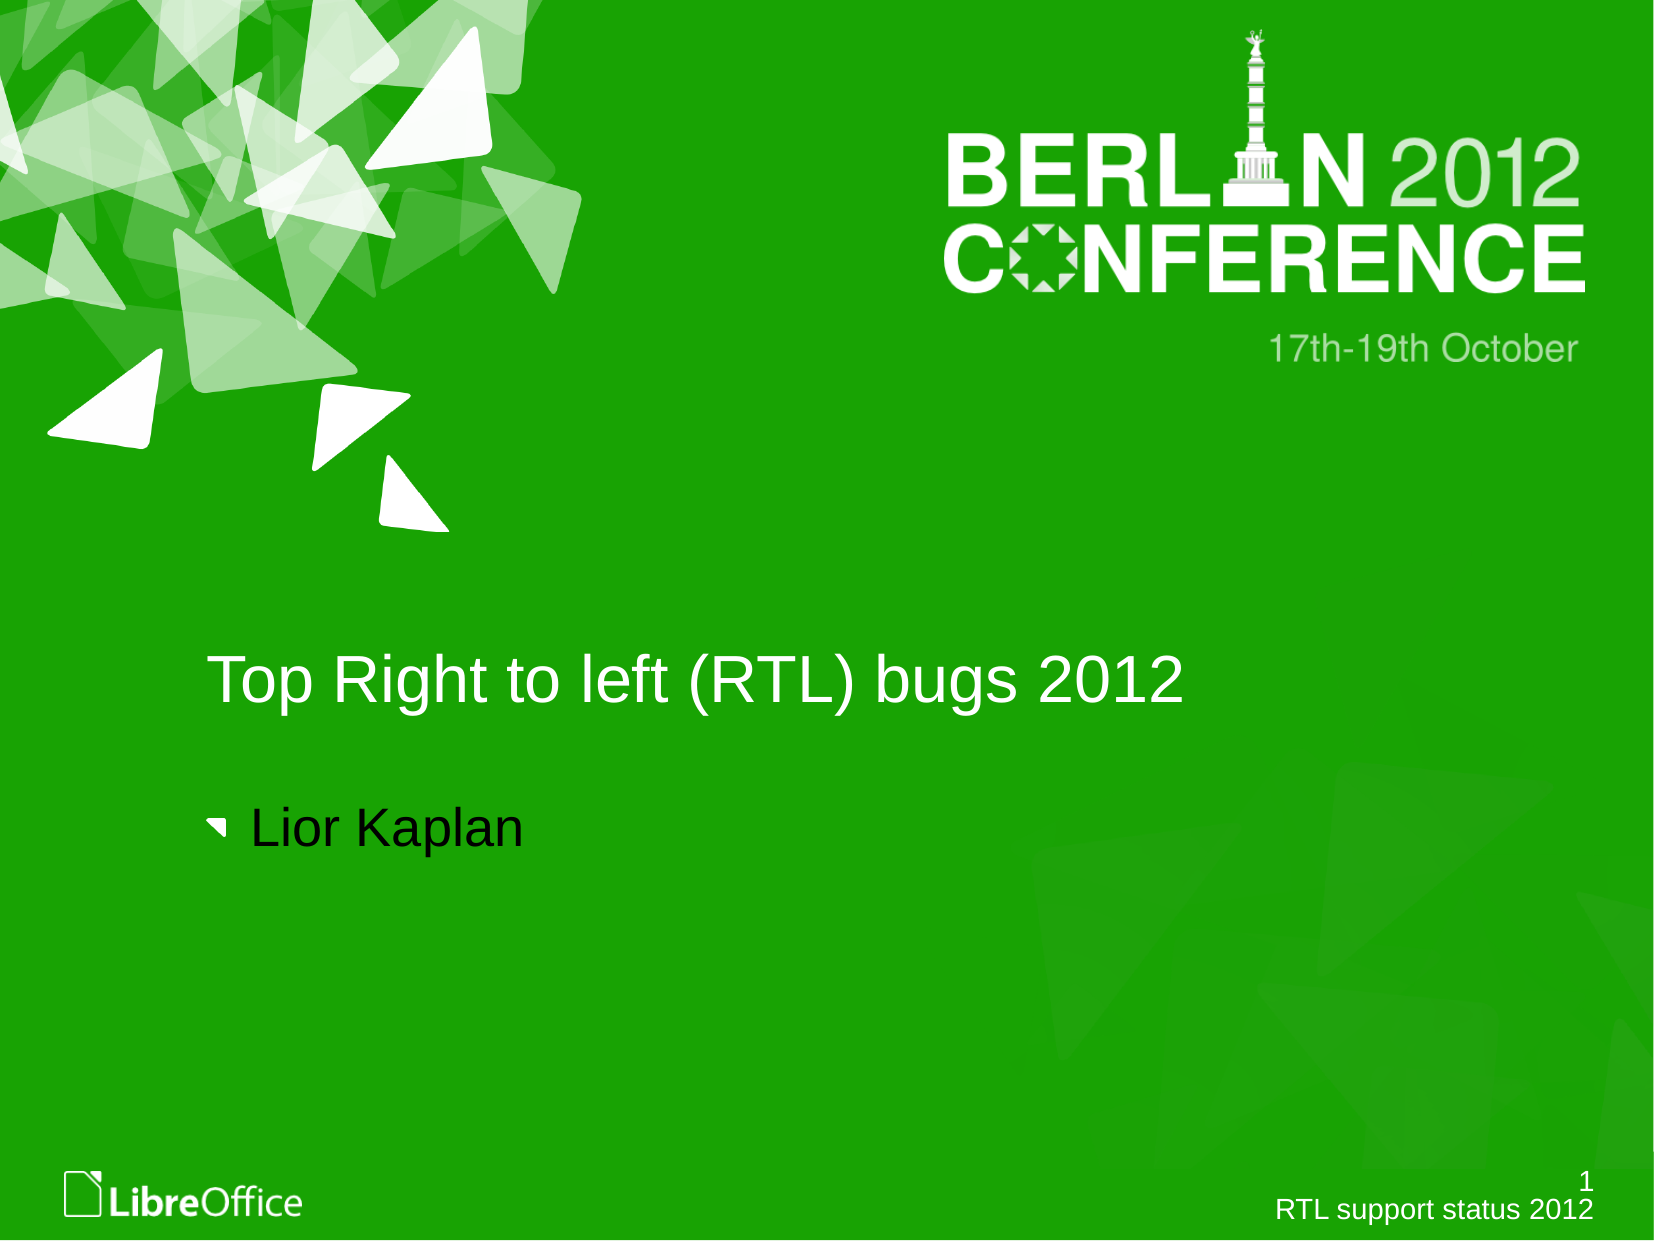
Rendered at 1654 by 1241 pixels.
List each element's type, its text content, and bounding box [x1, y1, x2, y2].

picture [0, 0, 680, 532]
list Lior Kaplan [206, 797, 1477, 1241]
picture [915, 548, 1654, 1169]
title Top Right to left (RTL) bugs 2012 [206, 590, 1477, 768]
picture [944, 29, 1585, 362]
picture [64, 1171, 206, 1217]
